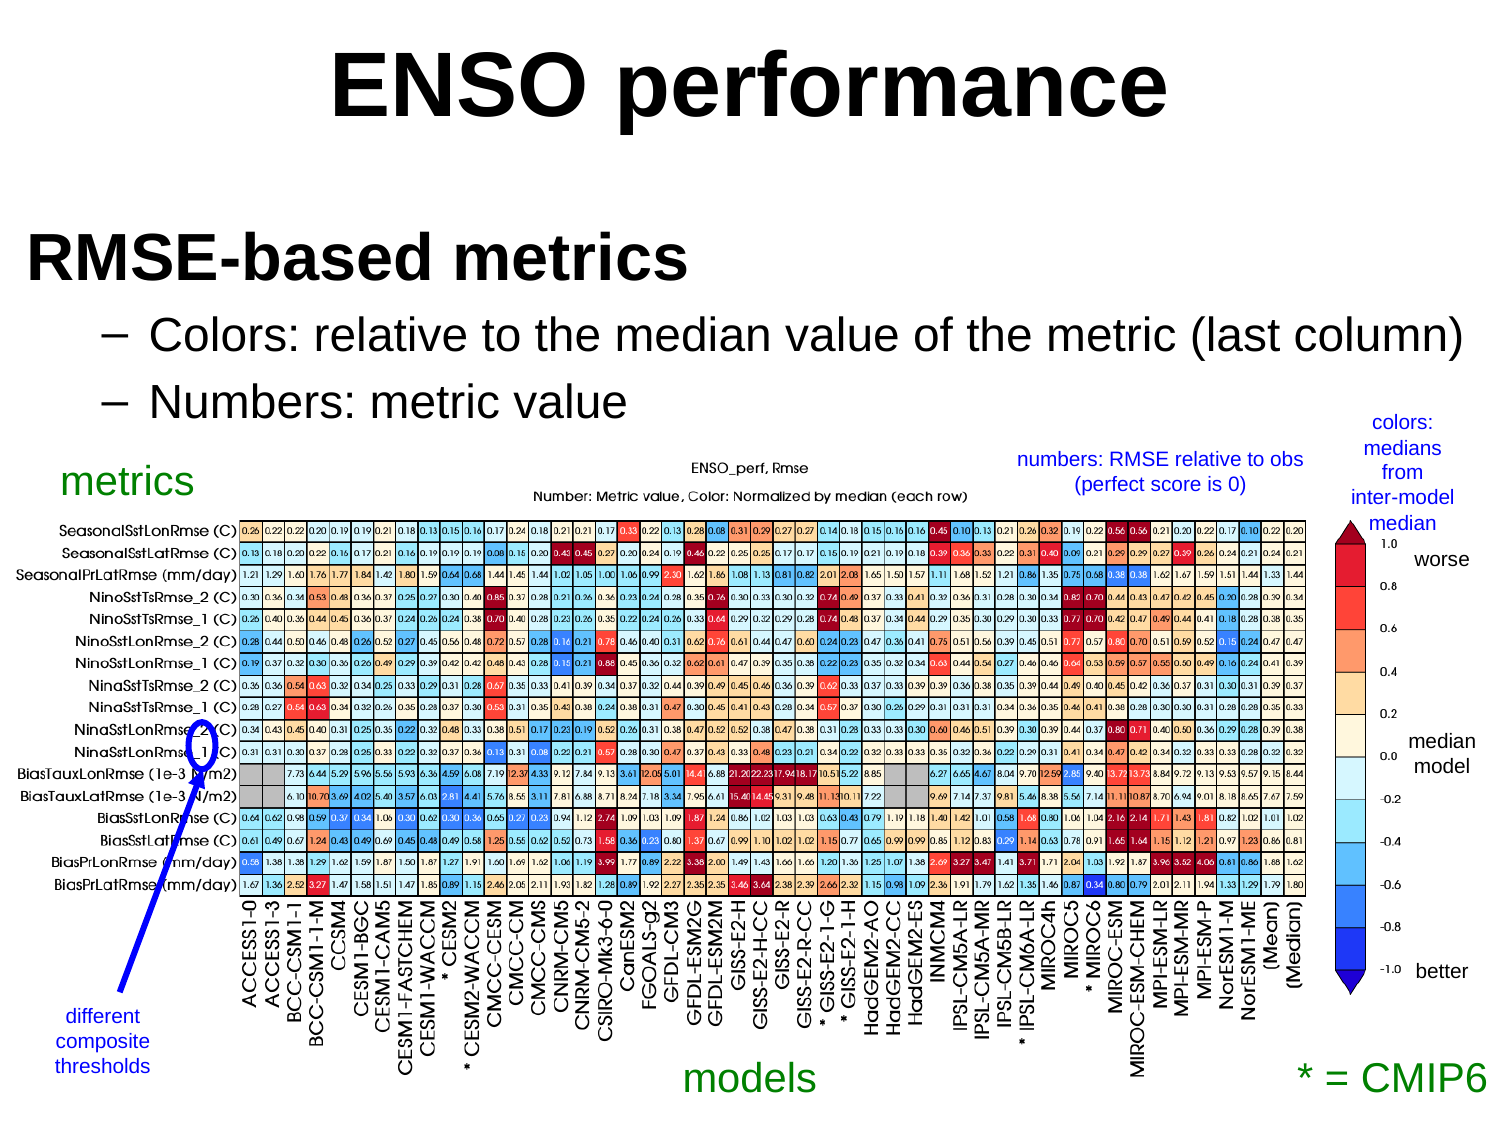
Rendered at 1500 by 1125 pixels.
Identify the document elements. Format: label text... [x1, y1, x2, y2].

text_box RMSE-based metrics Colors: relative to the median value of the metric (last column) Numbers: metric value [11, 206, 1489, 436]
text_box ENSO performance [75, 0, 1425, 174]
picture [0, 370, 1500, 1121]
text_box different composite thresholds [23, 994, 182, 1080]
text_box median model [1385, 720, 1499, 786]
text_box * = CMIP6 [1282, 1043, 1500, 1108]
text_box worse [1385, 538, 1499, 586]
text_box metrics [17, 446, 239, 511]
text_box numbers: RMSE relative to obs (perfect score is 0) [993, 437, 1328, 503]
text_box [119, 769, 203, 993]
text_box better [1385, 950, 1499, 998]
text_box colors: medians from inter-model median [1318, 401, 1487, 533]
text_box models [639, 1043, 861, 1108]
